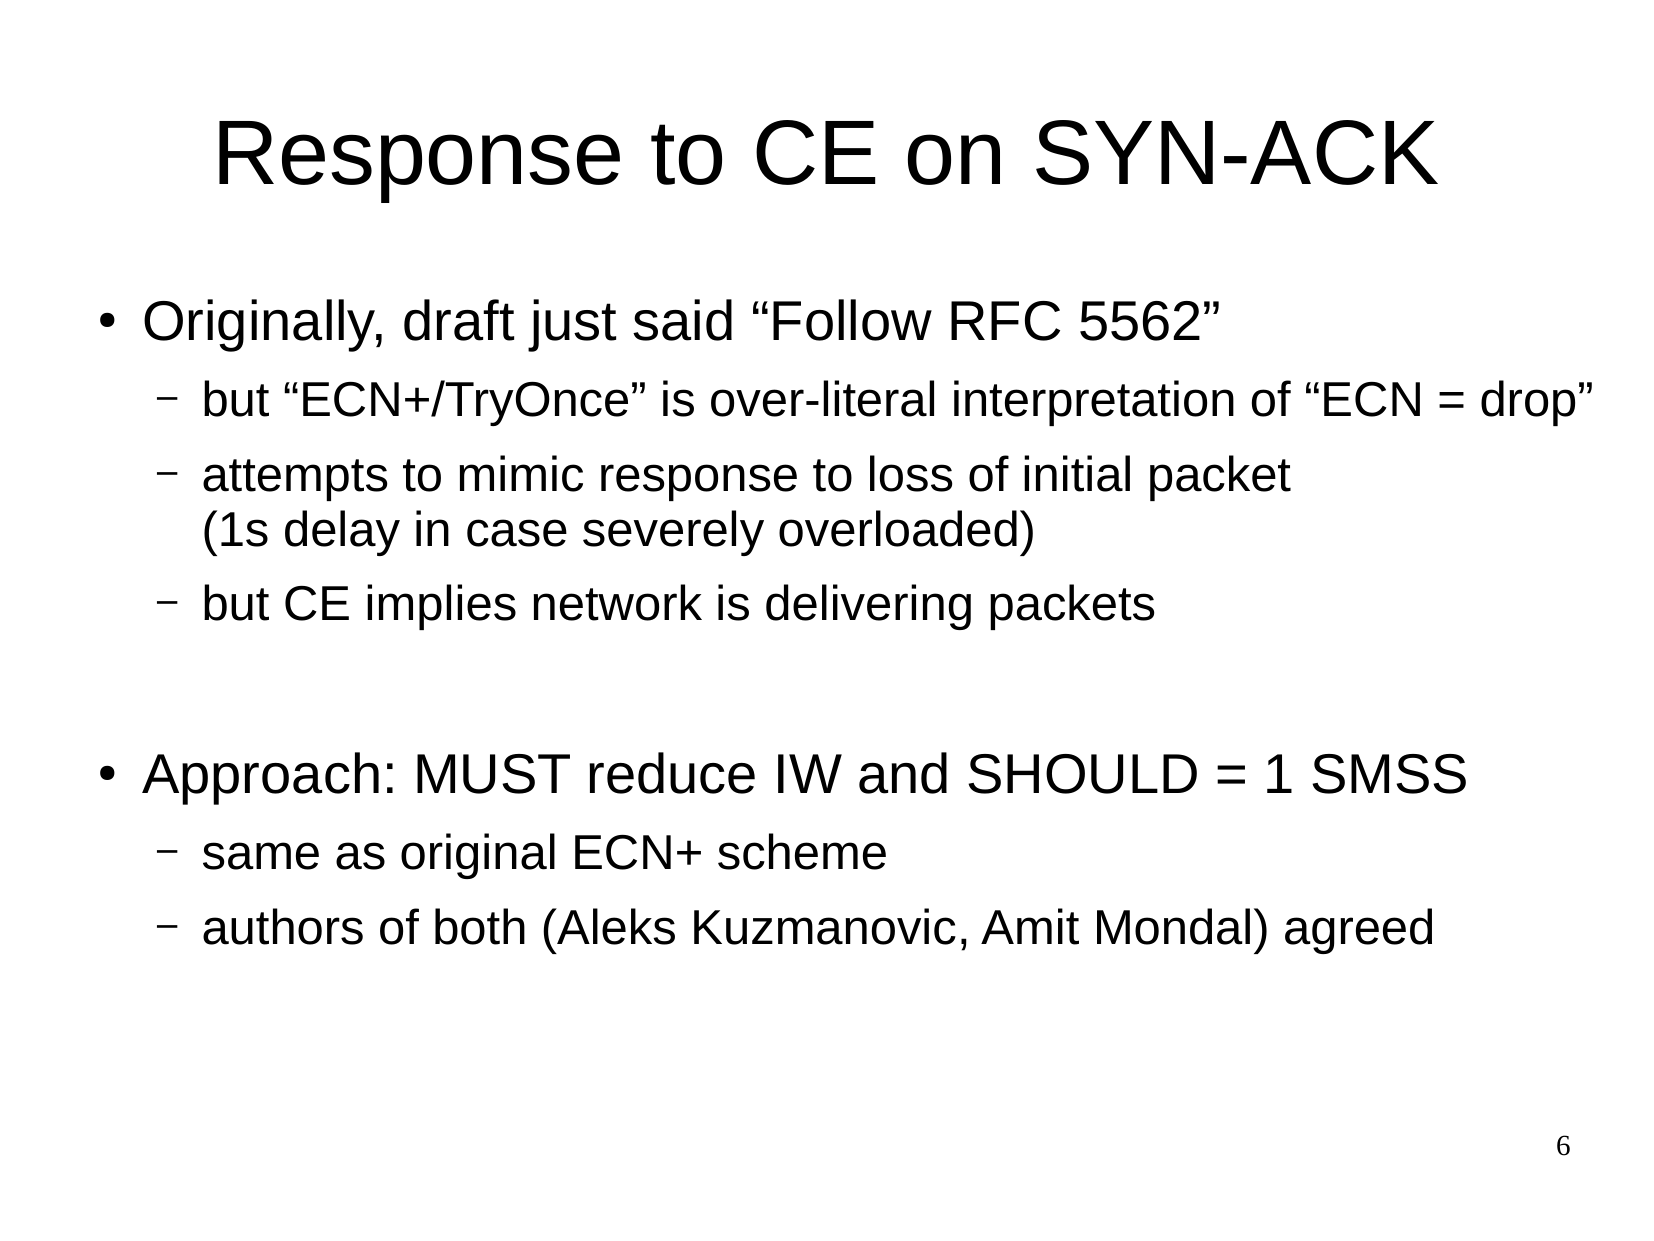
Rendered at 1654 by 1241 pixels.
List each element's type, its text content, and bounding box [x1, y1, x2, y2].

title Response to CE on SYN-ACK [82, 49, 1571, 257]
list Originally, draft just said “Follow RFC 5562” but “ECN+/TryOnce” is over-literal interpretation of “ECN = drop” attempts to mimic response to loss of initial packet (1s delay in case severely overloaded) but CE implies network is delivering packets Approach: MUST reduce IW and SHOULD = 1 SMSS same as original ECN+ scheme authors of both (Aleks Kuzmanovic, Amit Mondal) agreed [82, 290, 1607, 1010]
